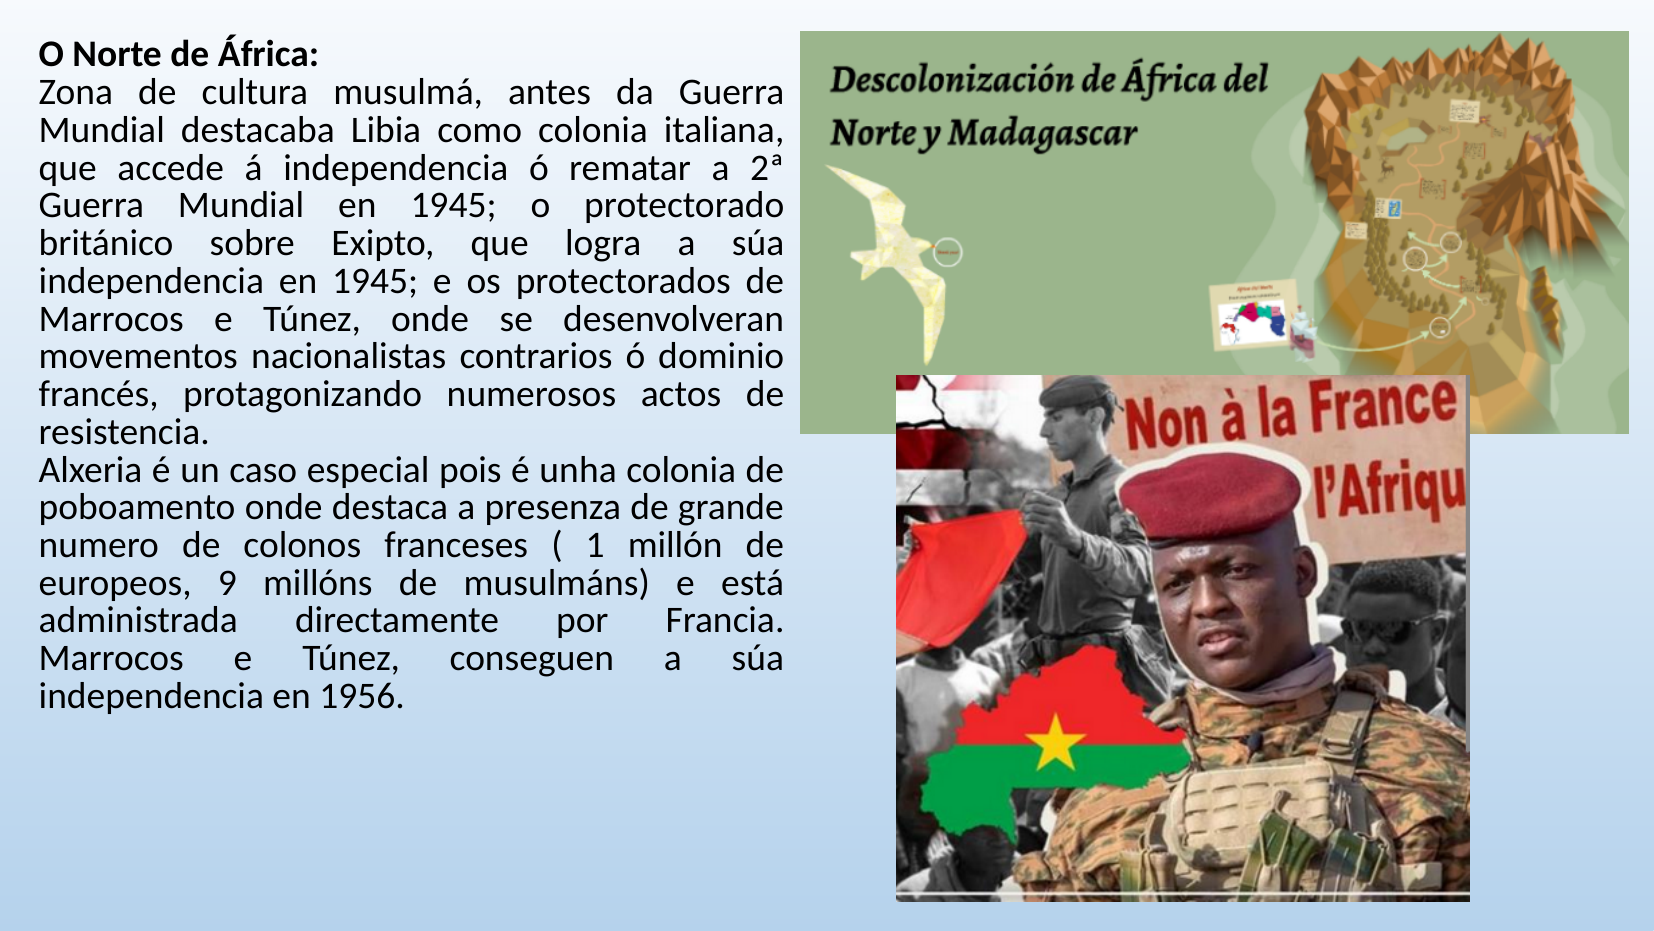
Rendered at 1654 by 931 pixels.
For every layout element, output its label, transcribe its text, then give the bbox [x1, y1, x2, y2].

picture [800, 31, 1629, 902]
text_box O Norte de África: Zona de cultura musulmá, antes da Guerra Mundial destacaba Libia como colonia italiana, que accede á independencia ó rematar a 2ª Guerra Mundial en 1945; o protectorado británico sobre Exipto, que logra a súa independencia en 1945; e os protectorados de Marrocos e Túnez, onde se desenvolveran movementos nacionalistas contrarios ó dominio francés, protagonizando numerosos actos de resistencia. Alxeria é un caso especial pois é unha colonia de poboamento onde destaca a presenza de grande numero de colonos franceses ( 1 millón de europeos, 9 millóns de musulmáns) e está administrada directamente por Francia. Marrocos e Túnez, conseguen a súa independencia en 1956. [23, 31, 801, 865]
